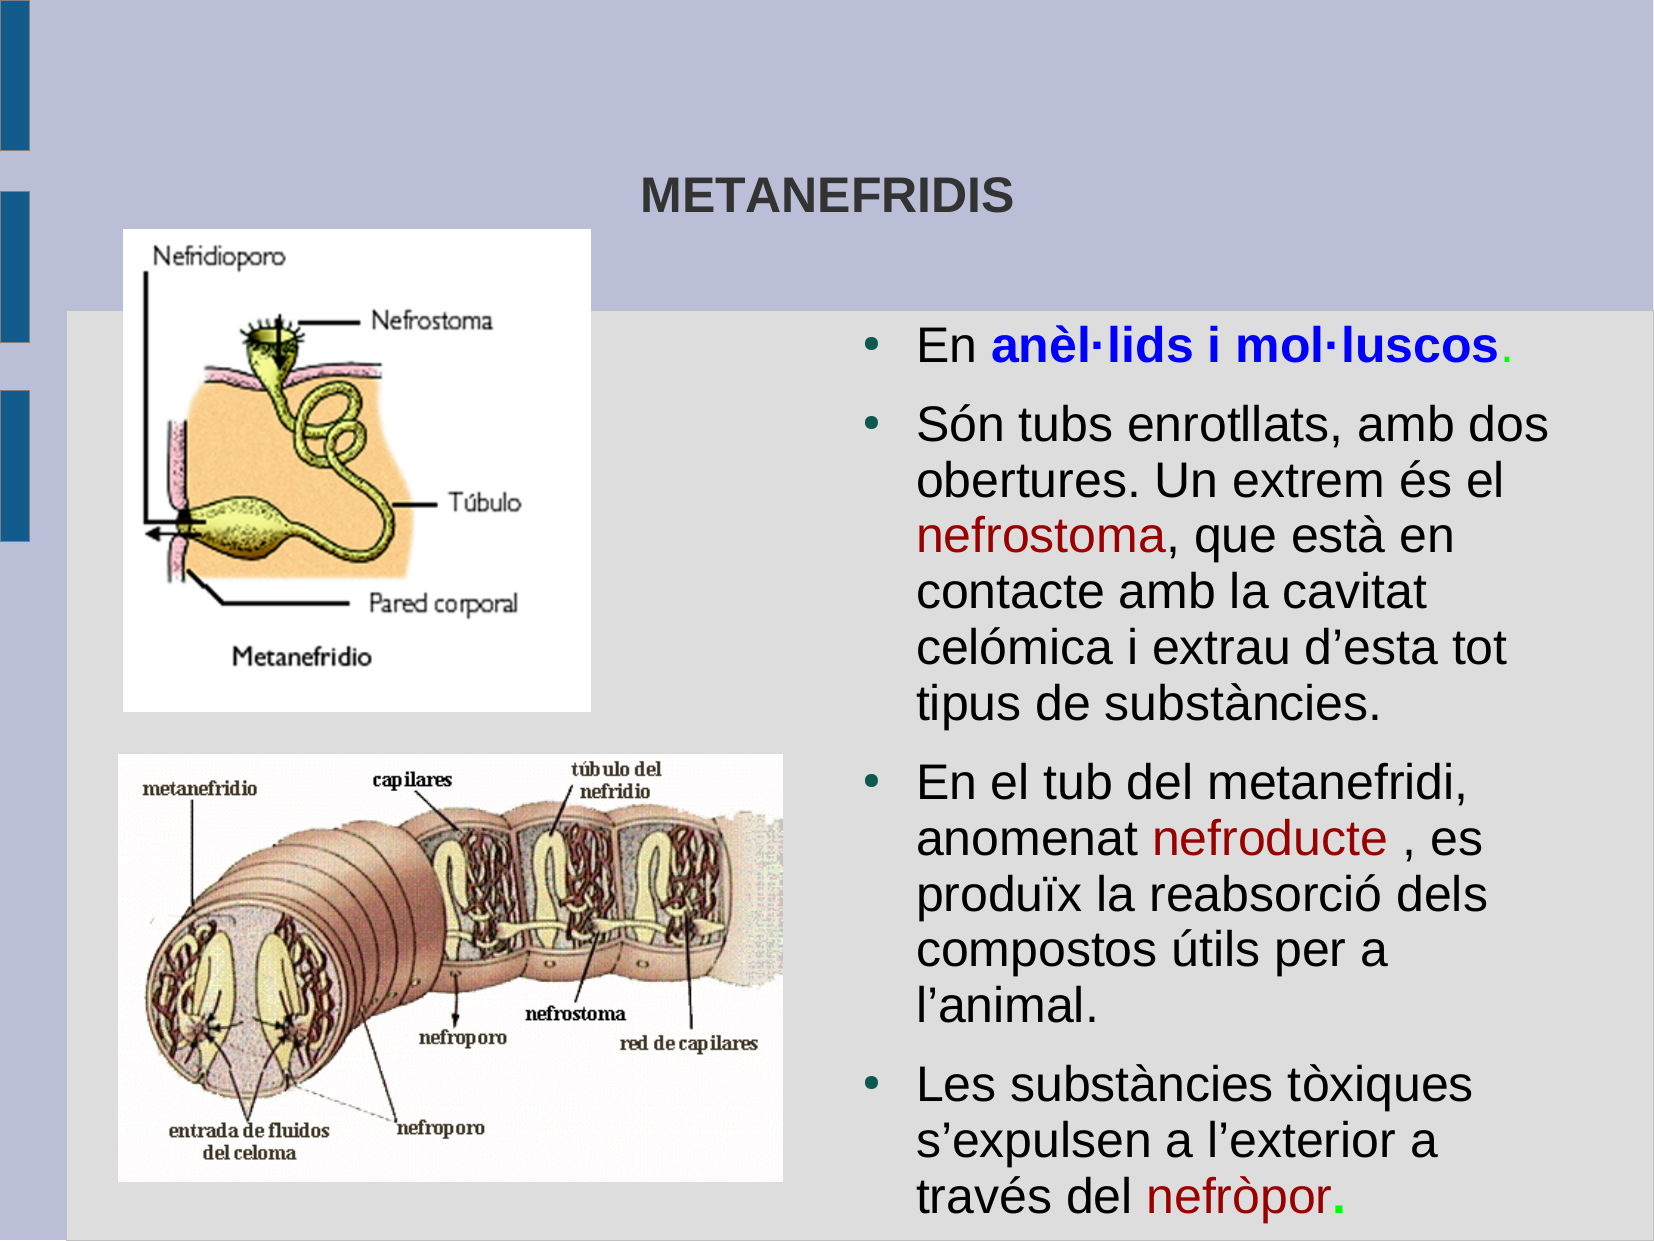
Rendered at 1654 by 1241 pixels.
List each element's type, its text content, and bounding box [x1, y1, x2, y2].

title METANEFRIDIS [121, 91, 1534, 299]
picture [123, 229, 591, 712]
picture [118, 754, 783, 1182]
list En anèl·lids i mol·luscos. Són tubs enrotllats, amb dos obertures. Un extrem és el nefrostoma, que està en contacte amb la cavitat celómica i extrau d’esta tot tipus de substàncies. En el tub del metanefridi, anomenat nefroducte , es produïx la reabsorció dels compostos útils per a l’animal. Les substàncies tòxiques s’expulsen a l’exterior a través del nefròpor. [845, 316, 1583, 1229]
